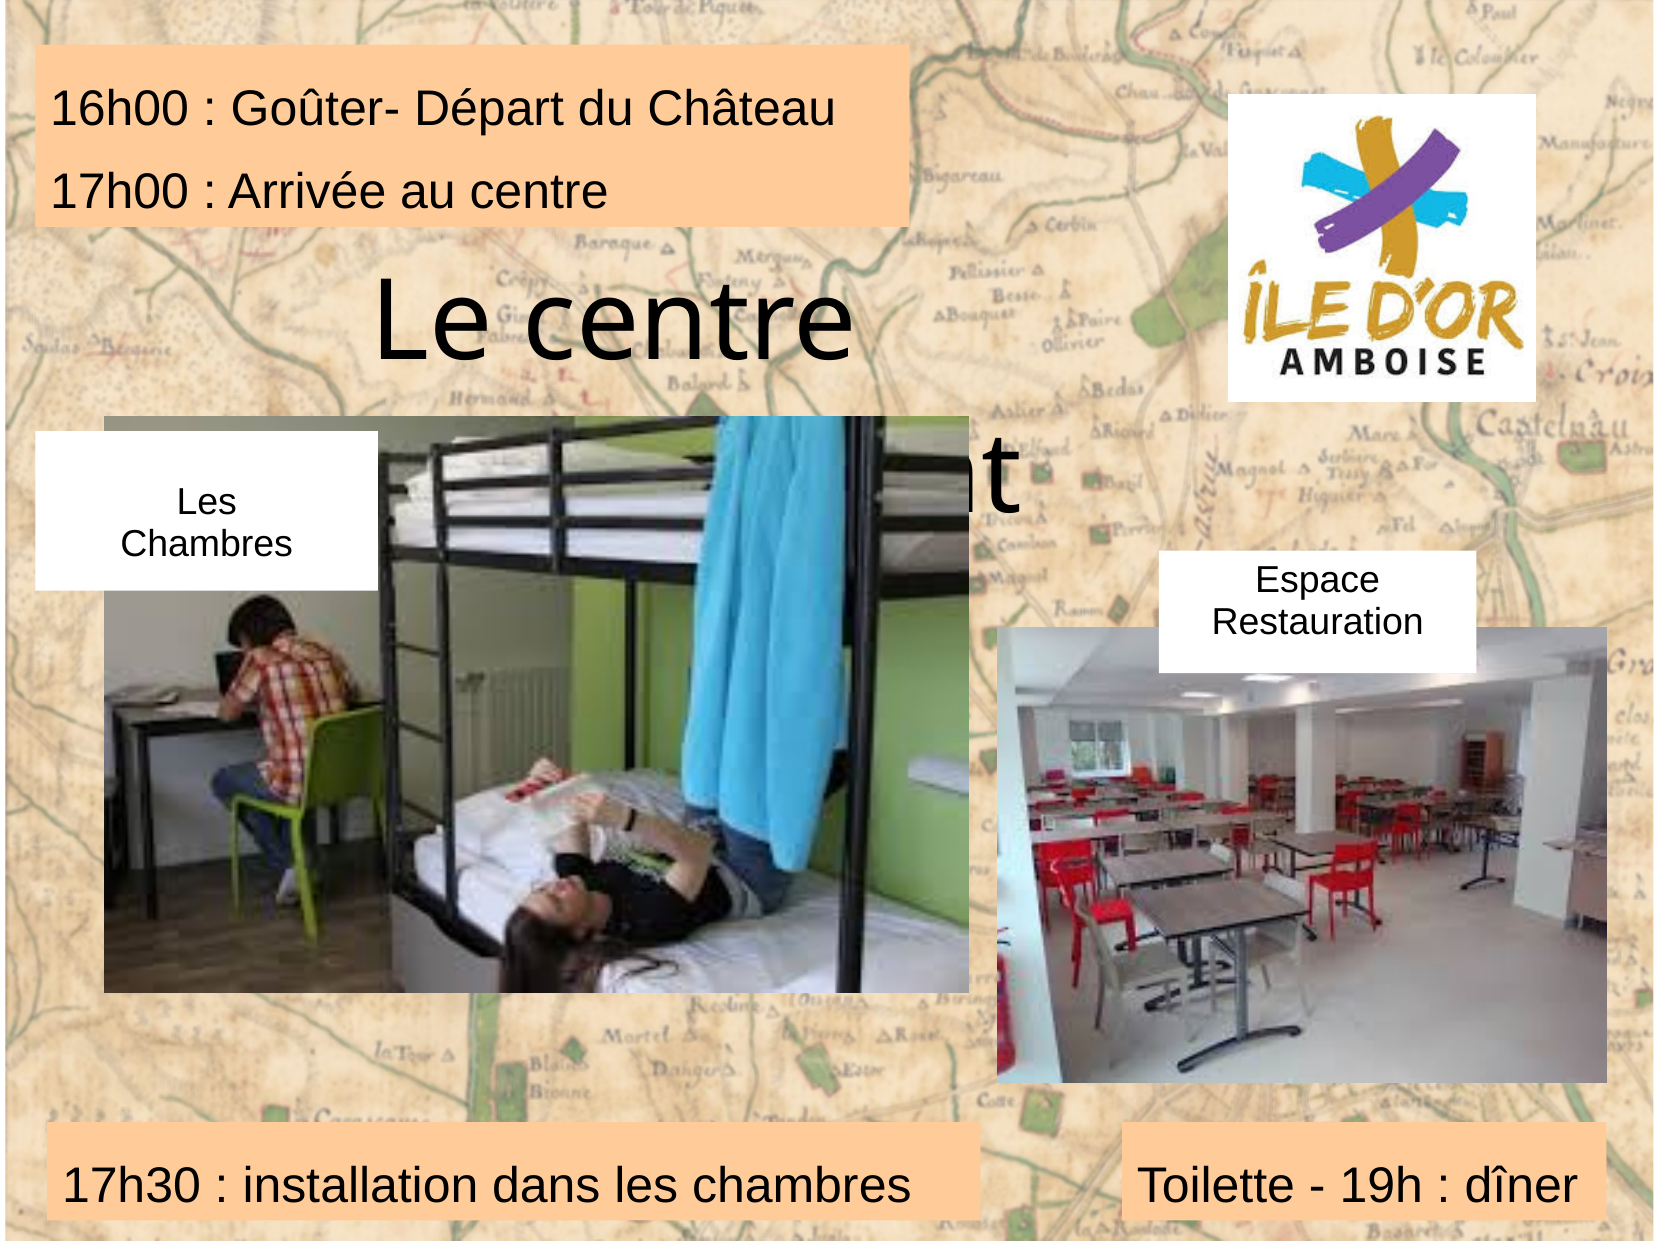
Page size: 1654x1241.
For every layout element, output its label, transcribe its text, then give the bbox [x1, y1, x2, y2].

picture [4, 0, 1654, 1241]
text_box Toilette - 19h : dîner [1122, 1122, 1607, 1193]
text_box Les Chambres [35, 431, 378, 591]
text_box 17h30 : installation dans les chambres [47, 1122, 981, 1193]
text_box 16h00 : Goûter- Départ du Château 17h00 : Arrivée au centre [35, 44, 910, 213]
text_box Espace Restauration [1158, 550, 1477, 674]
text_box Le centre d'hebergement [23, 232, 1205, 626]
